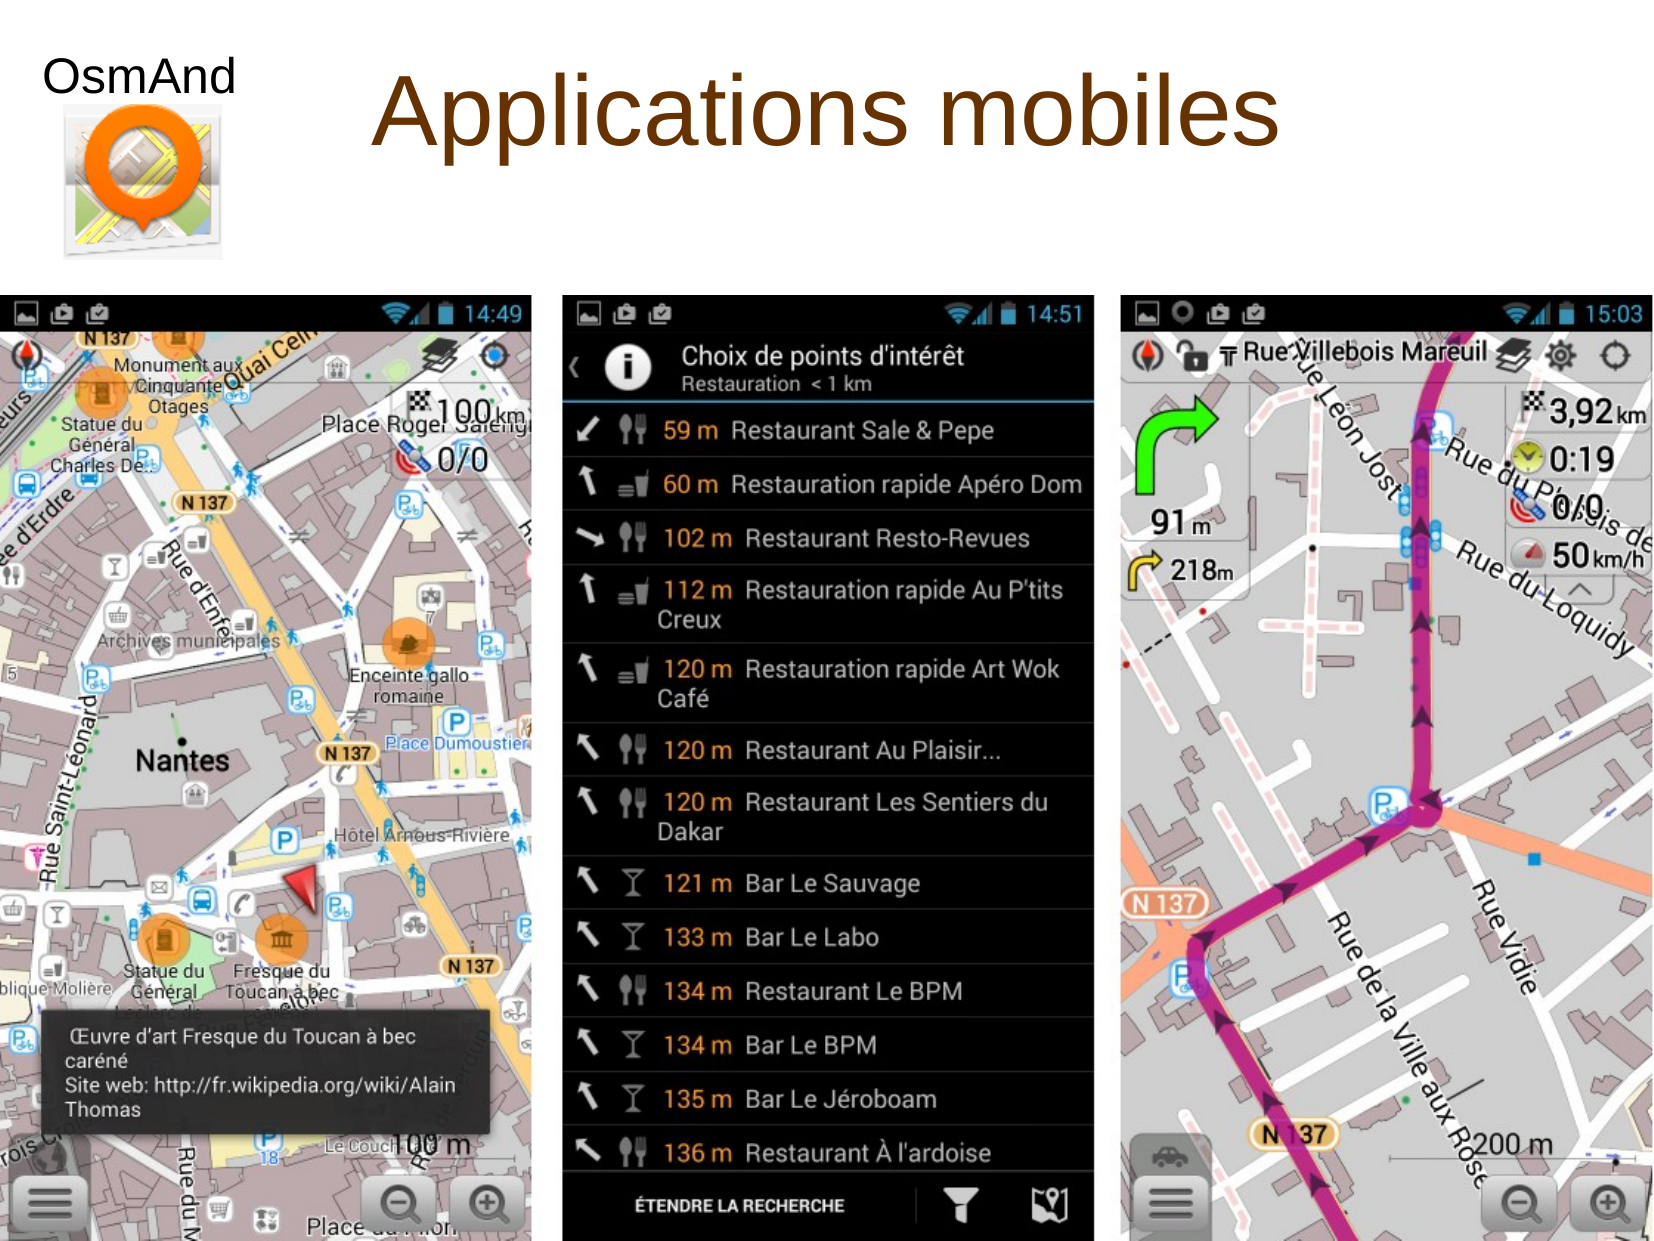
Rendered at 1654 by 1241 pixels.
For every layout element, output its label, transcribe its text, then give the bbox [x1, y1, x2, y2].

text_box OsmAnd [27, 40, 260, 116]
picture [0, 295, 1654, 1241]
picture [63, 116, 224, 260]
title Applications mobiles [224, 40, 1572, 182]
